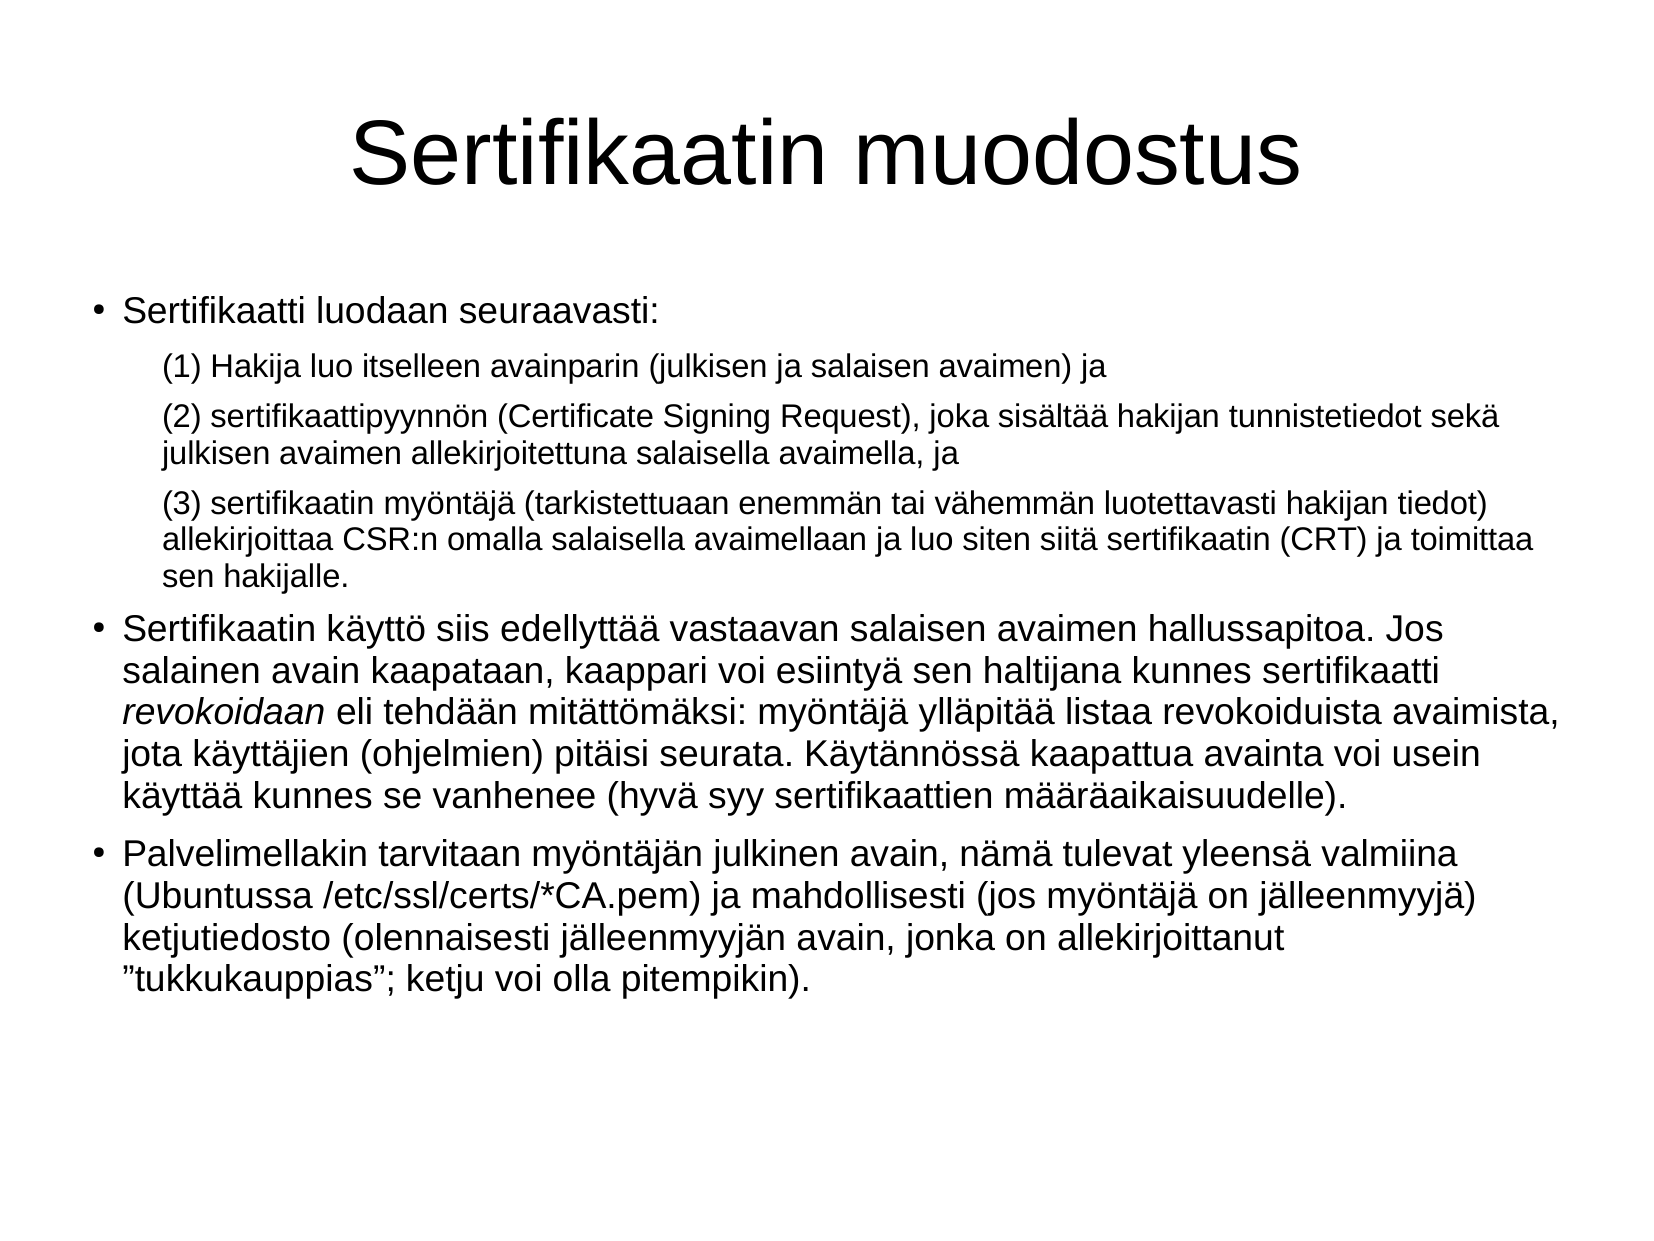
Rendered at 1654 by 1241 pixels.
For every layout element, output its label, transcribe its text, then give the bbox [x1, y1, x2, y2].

list Sertifikaatti luodaan seuraavasti: (1) Hakija luo itselleen avainparin (julkisen ja salaisen avaimen) ja (2) sertifikaattipyynnön (Certificate Signing Request), joka sisältää hakijan tunnistetiedot sekä julkisen avaimen allekirjoitettuna salaisella avaimella, ja (3) sertifikaatin myöntäjä (tarkistettuaan enemmän tai vähemmän luotettavasti hakijan tiedot) allekirjoittaa CSR:n omalla salaisella avaimellaan ja luo siten siitä sertifikaatin (CRT) ja toimittaa sen hakijalle. Sertifikaatin käyttö siis edellyttää vastaavan salaisen avaimen hallussapitoa. Jos salainen avain kaapataan, kaappari voi esiintyä sen haltijana kunnes sertifikaatti revokoidaan eli tehdään mitättömäksi: myöntäjä ylläpitää listaa revokoiduista avaimista, jota käyttäjien (ohjelmien) pitäisi seurata. Käytännössä kaapattua avainta voi usein käyttää kunnes se vanhenee (hyvä syy sertifikaattien määräaikaisuudelle). Palvelimellakin tarvitaan myöntäjän julkinen avain, nämä tulevat yleensä valmiina (Ubuntussa /etc/ssl/certs/*CA.pem) ja mahdollisesti (jos myöntäjä on jälleenmyyjä) ketjutiedosto (olennaisesti jälleenmyyjän avain, jonka on allekirjoittanut ”tukkukauppias”; ketju voi olla pitempikin). [82, 290, 1571, 1010]
title Sertifikaatin muodostus [82, 49, 1571, 257]
